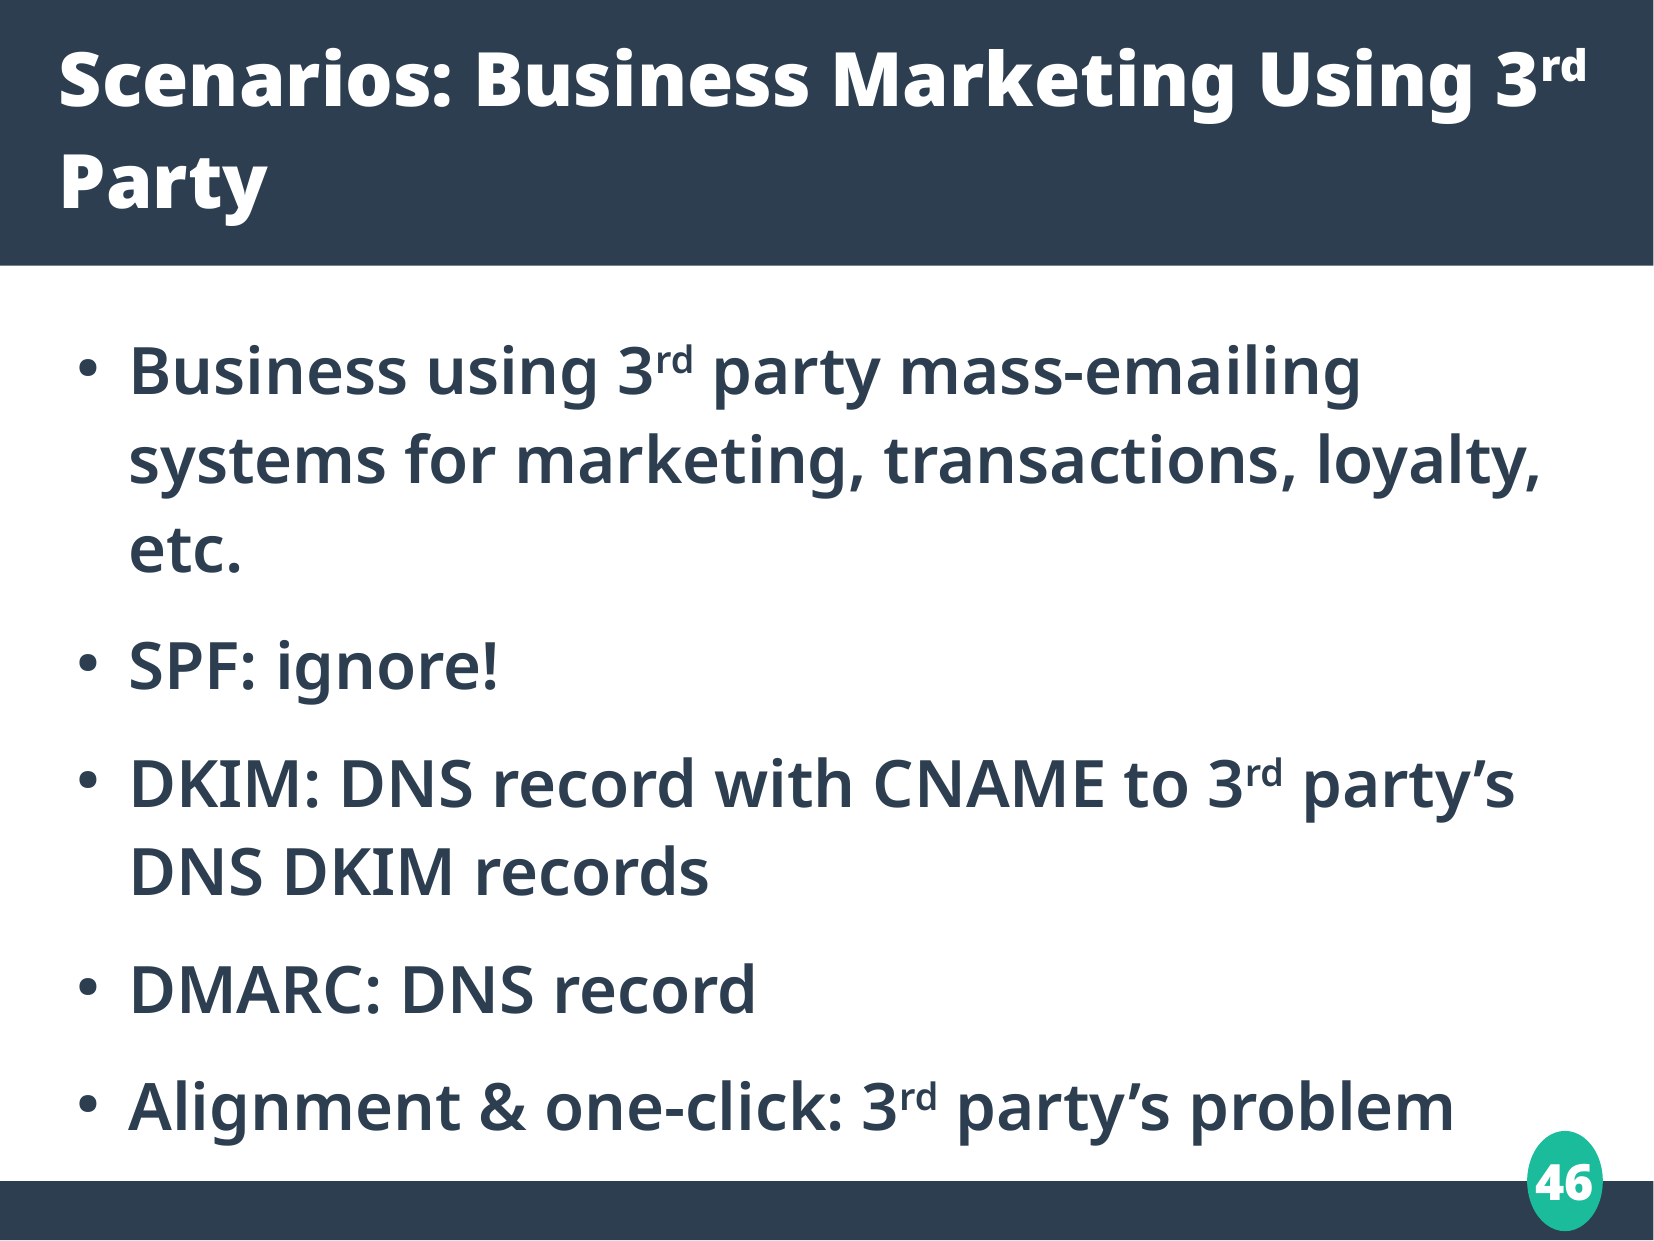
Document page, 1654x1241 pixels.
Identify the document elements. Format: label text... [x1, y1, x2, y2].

list Business using 3rd party mass-emailing systems for marketing, transactions, loyalty, etc. SPF: ignore! DKIM: DNS record with CNAME to 3rd party’s DNS DKIM records DMARC: DNS record Alignment & one-click: 3rd party’s problem [59, 324, 1595, 1152]
title Scenarios: Business Marketing Using 3rd Party [59, 49, 1595, 207]
